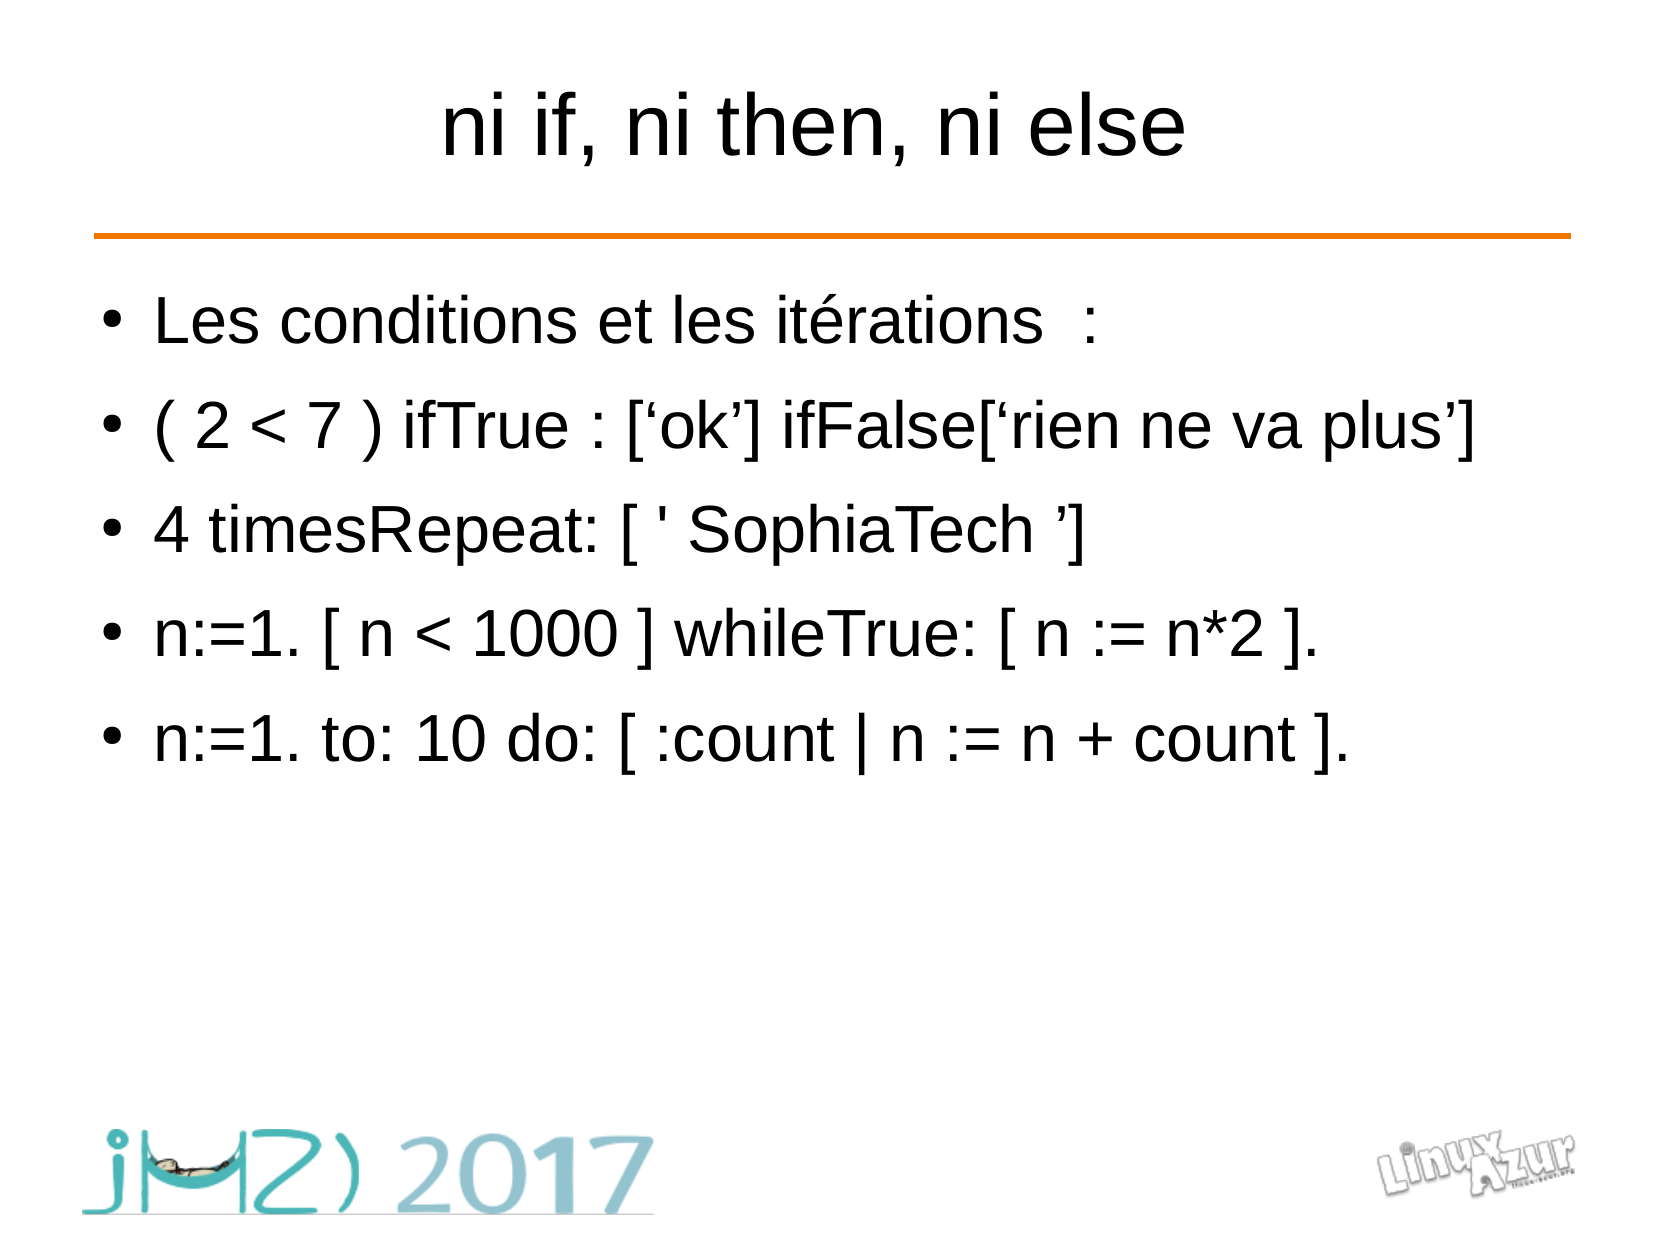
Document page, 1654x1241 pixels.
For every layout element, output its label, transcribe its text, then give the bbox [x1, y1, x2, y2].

picture [1346, 1115, 1600, 1211]
picture [82, 1129, 655, 1216]
list Les conditions et les itérations : ( 2 < 7 ) ifTrue : [‘ok’] ifFalse[‘rien ne va plus’] 4 timesRepeat: [ ' SophiaTech ’] n:=1. [ n < 1000 ] whileTrue: [ n := n*2 ]. n:=1. to: 10 do: [ :count | n := n + count ]. [82, 283, 1571, 1063]
title ni if, ni then, ni else [82, 49, 1571, 201]
